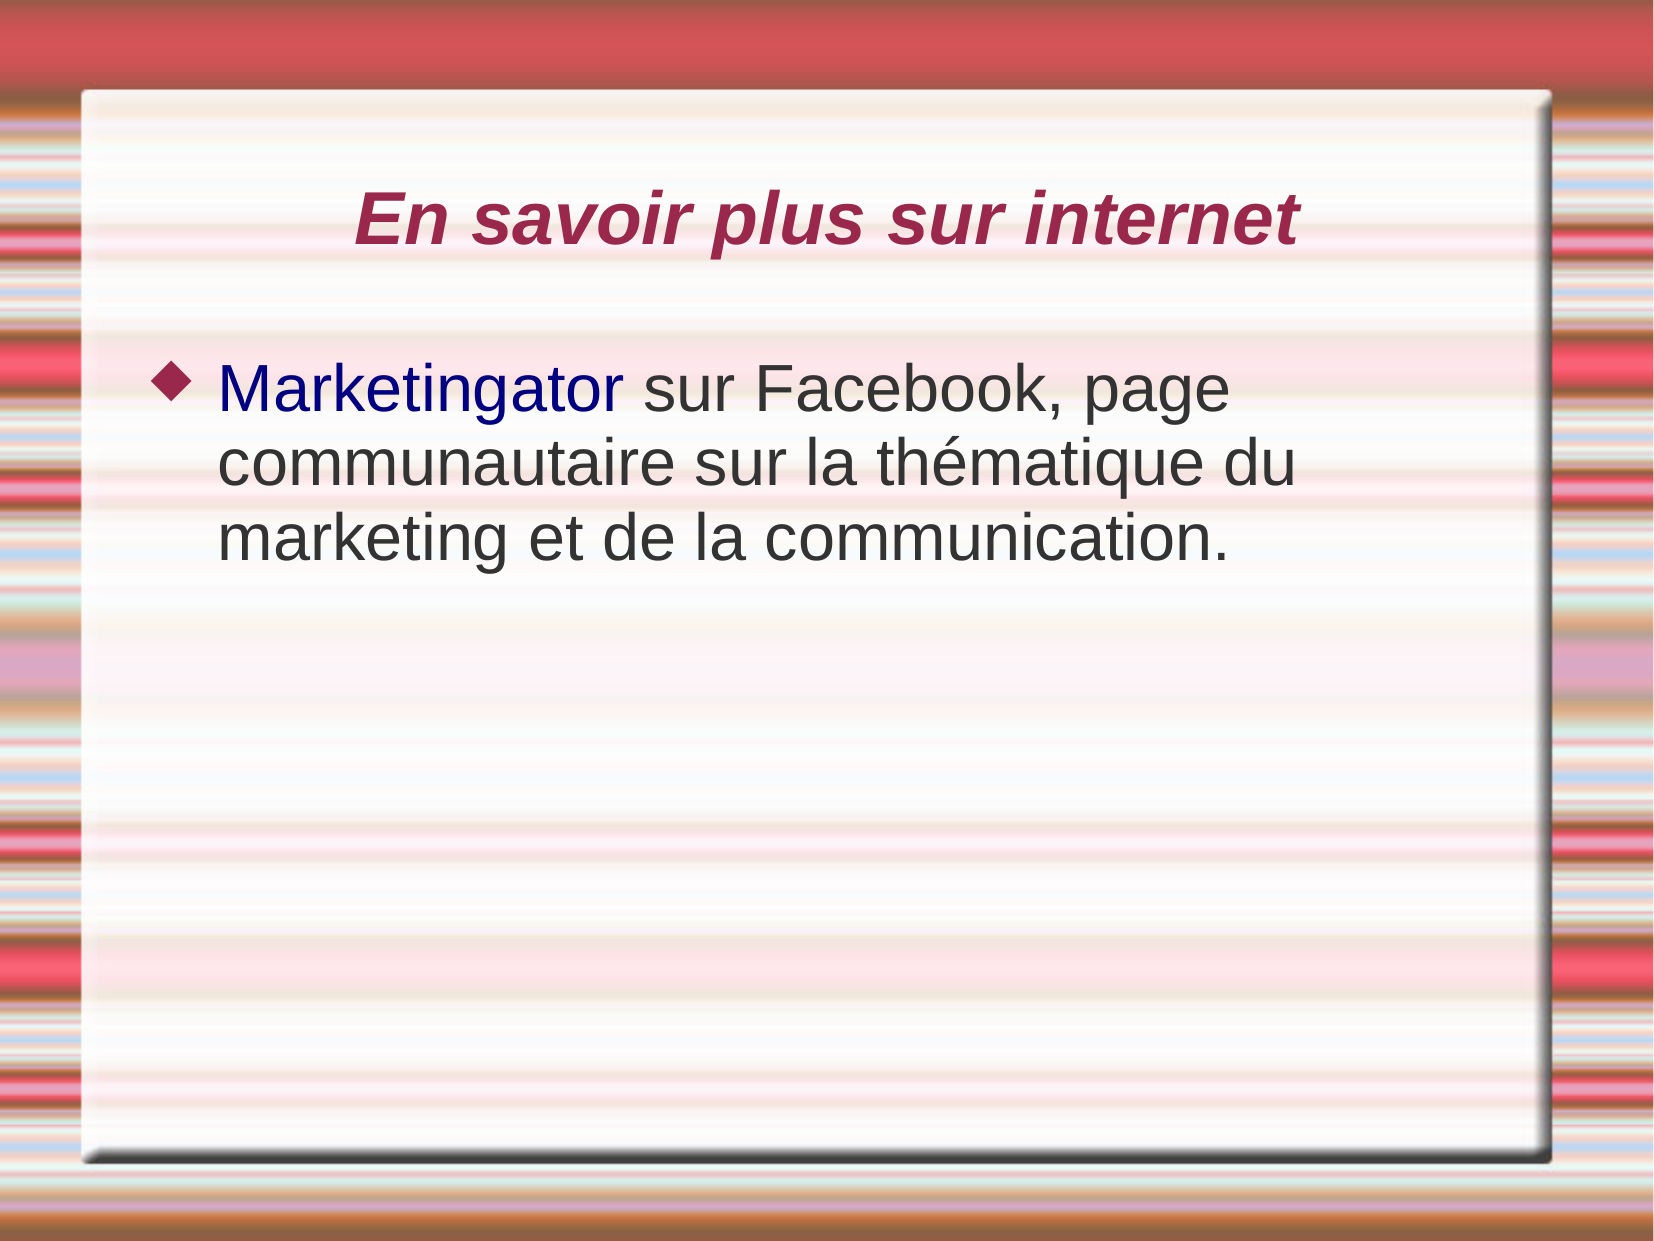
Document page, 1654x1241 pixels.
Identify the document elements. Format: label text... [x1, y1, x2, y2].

picture [0, 0, 1654, 1241]
title En savoir plus sur internet [121, 114, 1534, 322]
list Marketingator sur Facebook, page communautaire sur la thématique du marketing et de la communication. [134, 350, 1516, 1132]
